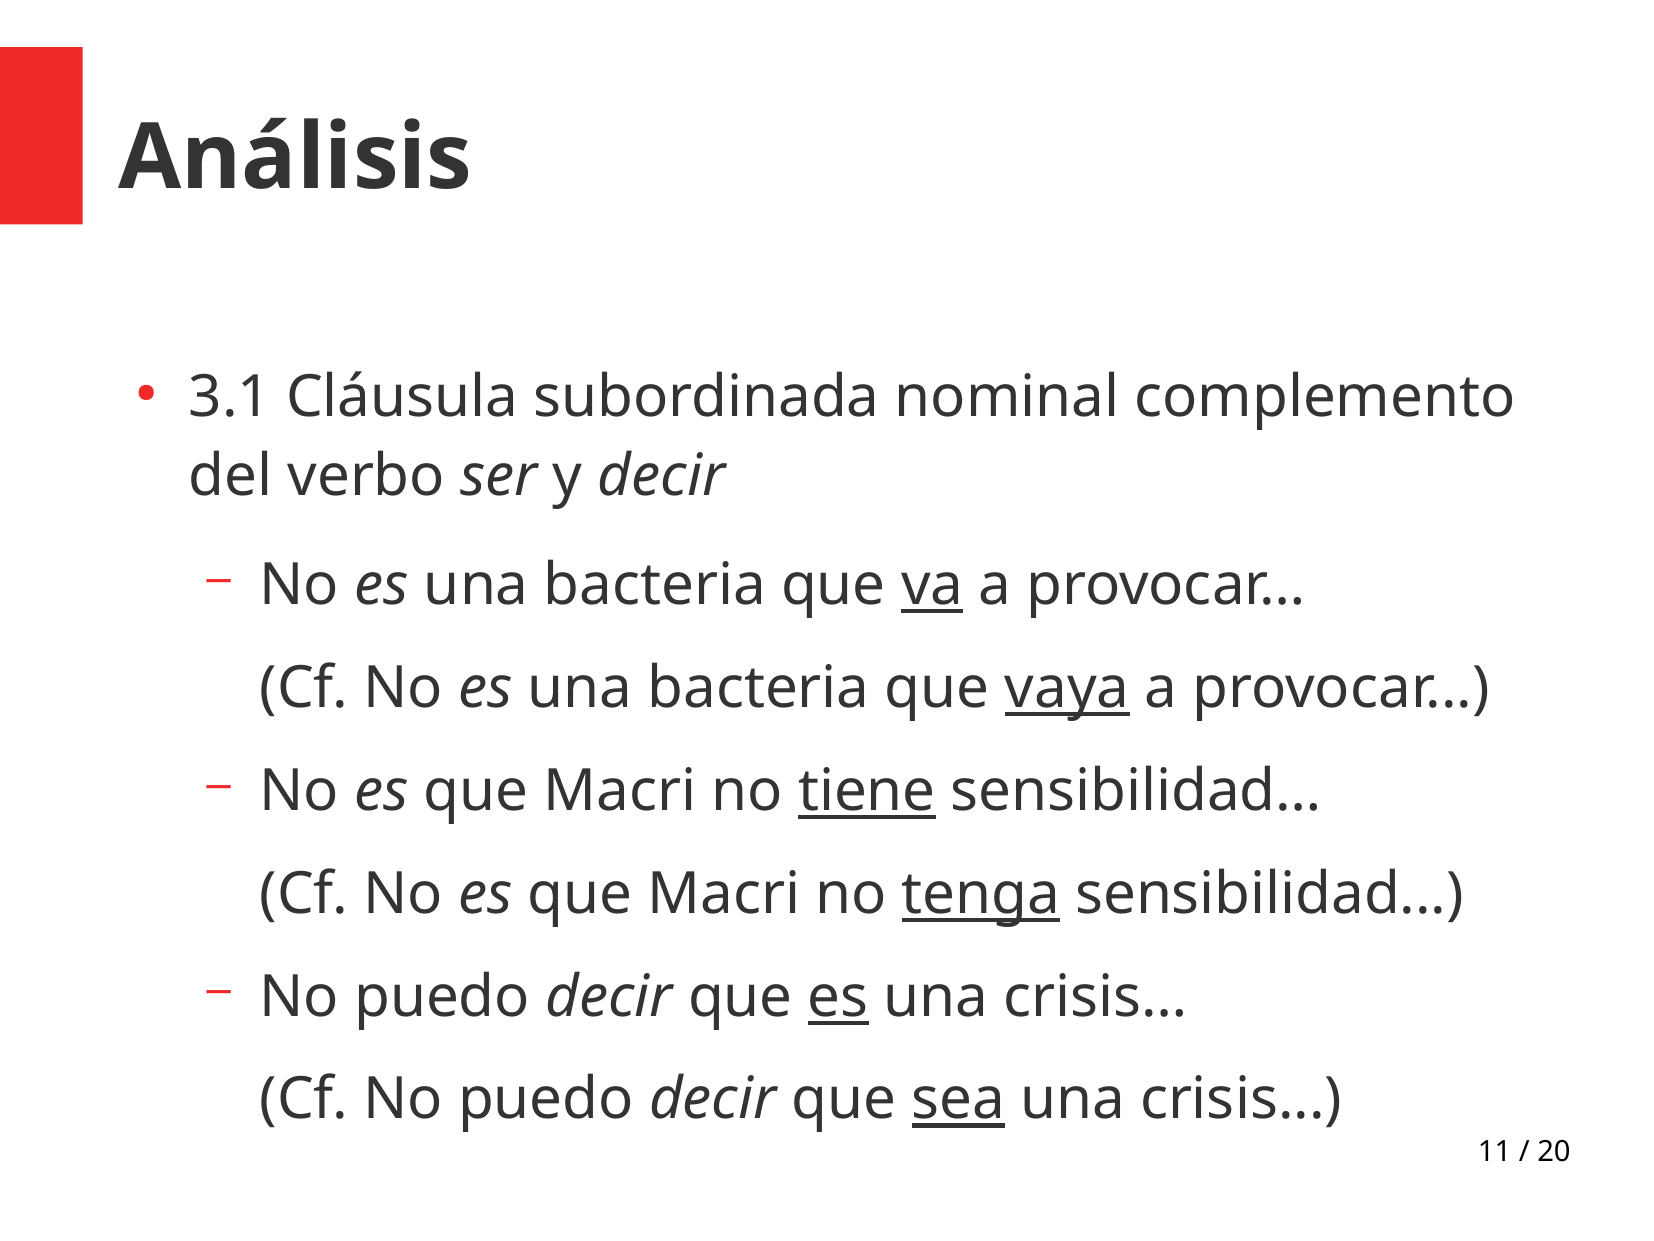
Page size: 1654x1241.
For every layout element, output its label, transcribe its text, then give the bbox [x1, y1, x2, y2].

list 3.1 Cláusula subordinada nominal complemento del verbo ser y decir No es una bacteria que va a provocar… (Cf. No es una bacteria que vaya a provocar...) No es que Macri no tiene sensibilidad… (Cf. No es que Macri no tenga sensibilidad...) No puedo decir que es una crisis… (Cf. No puedo decir que sea una crisis...) [118, 354, 1536, 1074]
title Análisis [118, 49, 1571, 257]
